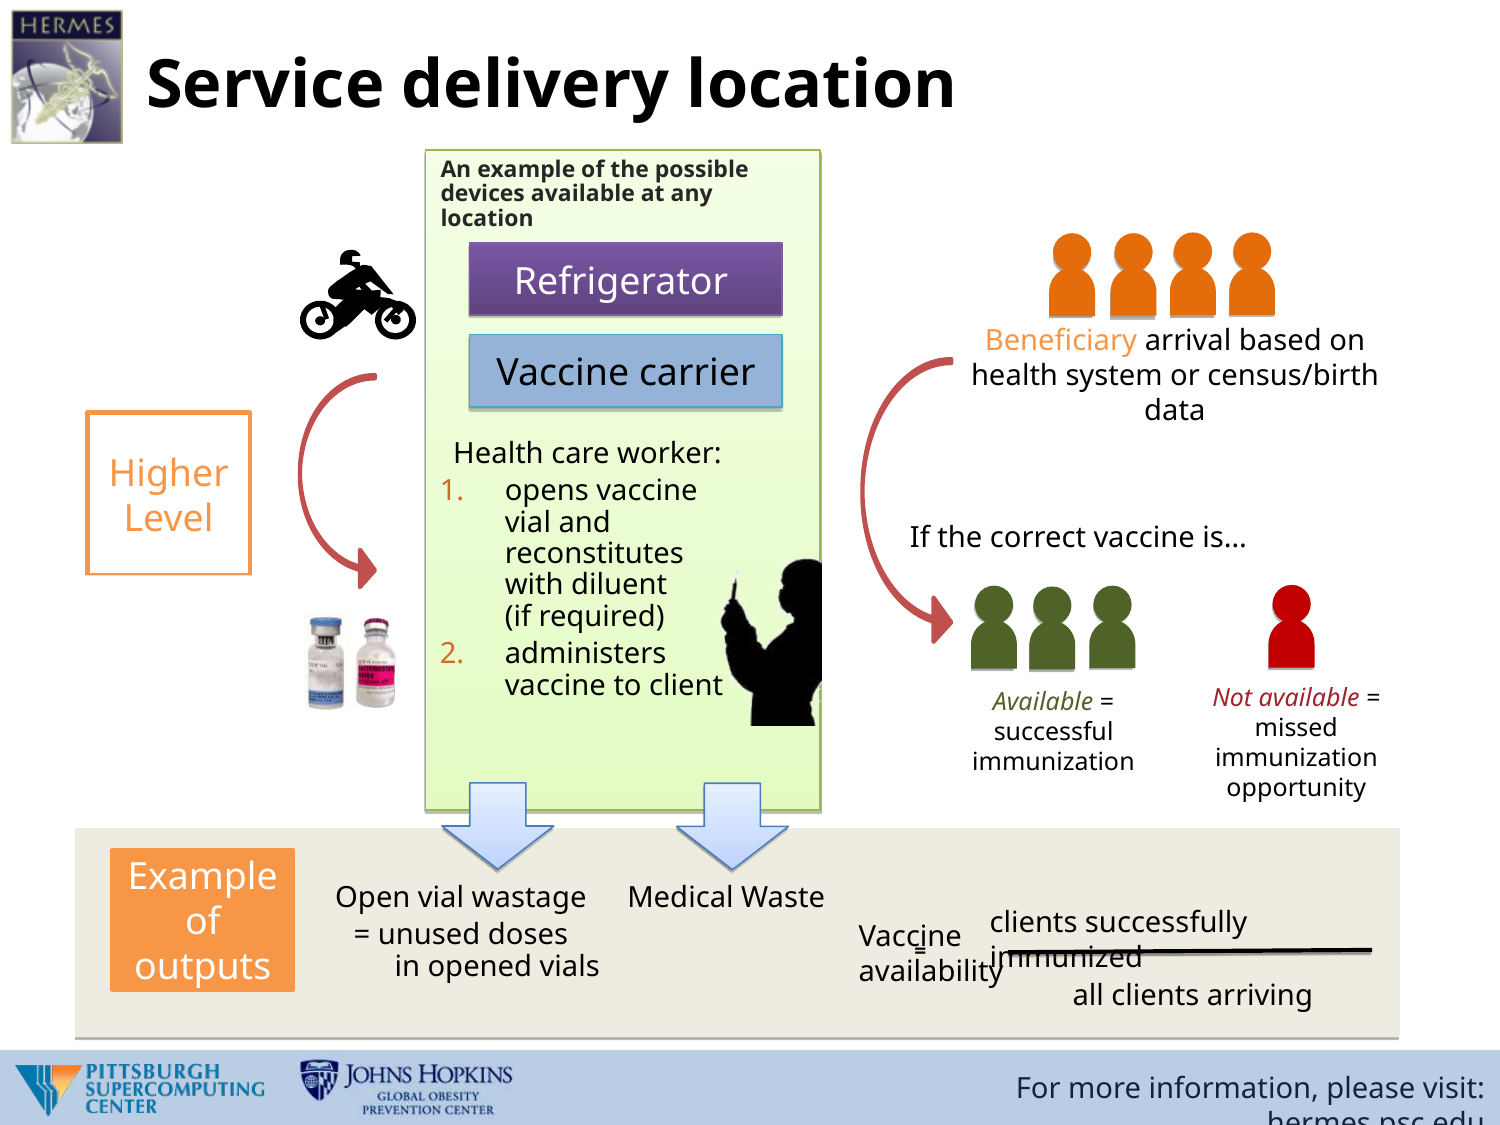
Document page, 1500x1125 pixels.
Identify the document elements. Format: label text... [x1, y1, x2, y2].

text_box [299, 375, 375, 588]
text_box [1089, 585, 1136, 669]
text_box An example of the possible devices available at any location [425, 149, 818, 239]
text_box [1049, 233, 1096, 317]
text_box If the correct vaccine is… [895, 515, 1393, 562]
picture [701, 546, 822, 726]
text_box Vaccine availability [843, 910, 1037, 996]
picture [7, 6, 123, 144]
text_box [299, 249, 416, 340]
text_box clients successfully immunized [974, 971, 1057, 982]
picture [15, 1055, 266, 1118]
text_box Health care worker: opens vaccine vial and reconstitutes with diluent (if required) administers vaccine to client [425, 430, 758, 709]
text_box [1110, 233, 1157, 316]
text_box [1268, 584, 1315, 668]
text_box Available = successful immunization [924, 677, 1167, 783]
text_box Not available = missed immunization opportunity [1167, 674, 1425, 809]
text_box Open vial wastage = unused doses in opened vials [312, 875, 617, 990]
text_box clients successfully immunized [974, 896, 1404, 982]
title Service delivery location [131, 0, 1493, 163]
text_box [1229, 232, 1275, 315]
text_box Higher Level [87, 412, 250, 575]
text_box Beneficiary arrival based on health system or census/birth data [924, 314, 1425, 434]
text_box [862, 359, 952, 642]
picture [304, 612, 410, 713]
text_box [425, 149, 821, 546]
text_box Vaccine carrier [469, 334, 783, 407]
text_box = [899, 933, 1072, 971]
text_box [1029, 586, 1076, 670]
picture [296, 1055, 519, 1119]
text_box Medical Waste [612, 874, 908, 922]
text_box Refrigerator [469, 242, 782, 316]
text_box [1170, 232, 1216, 316]
text_box [75, 709, 1400, 1038]
text_box all clients arriving [1057, 969, 1329, 1019]
text_box [971, 585, 1017, 669]
text_box Example of outputs [112, 849, 294, 990]
